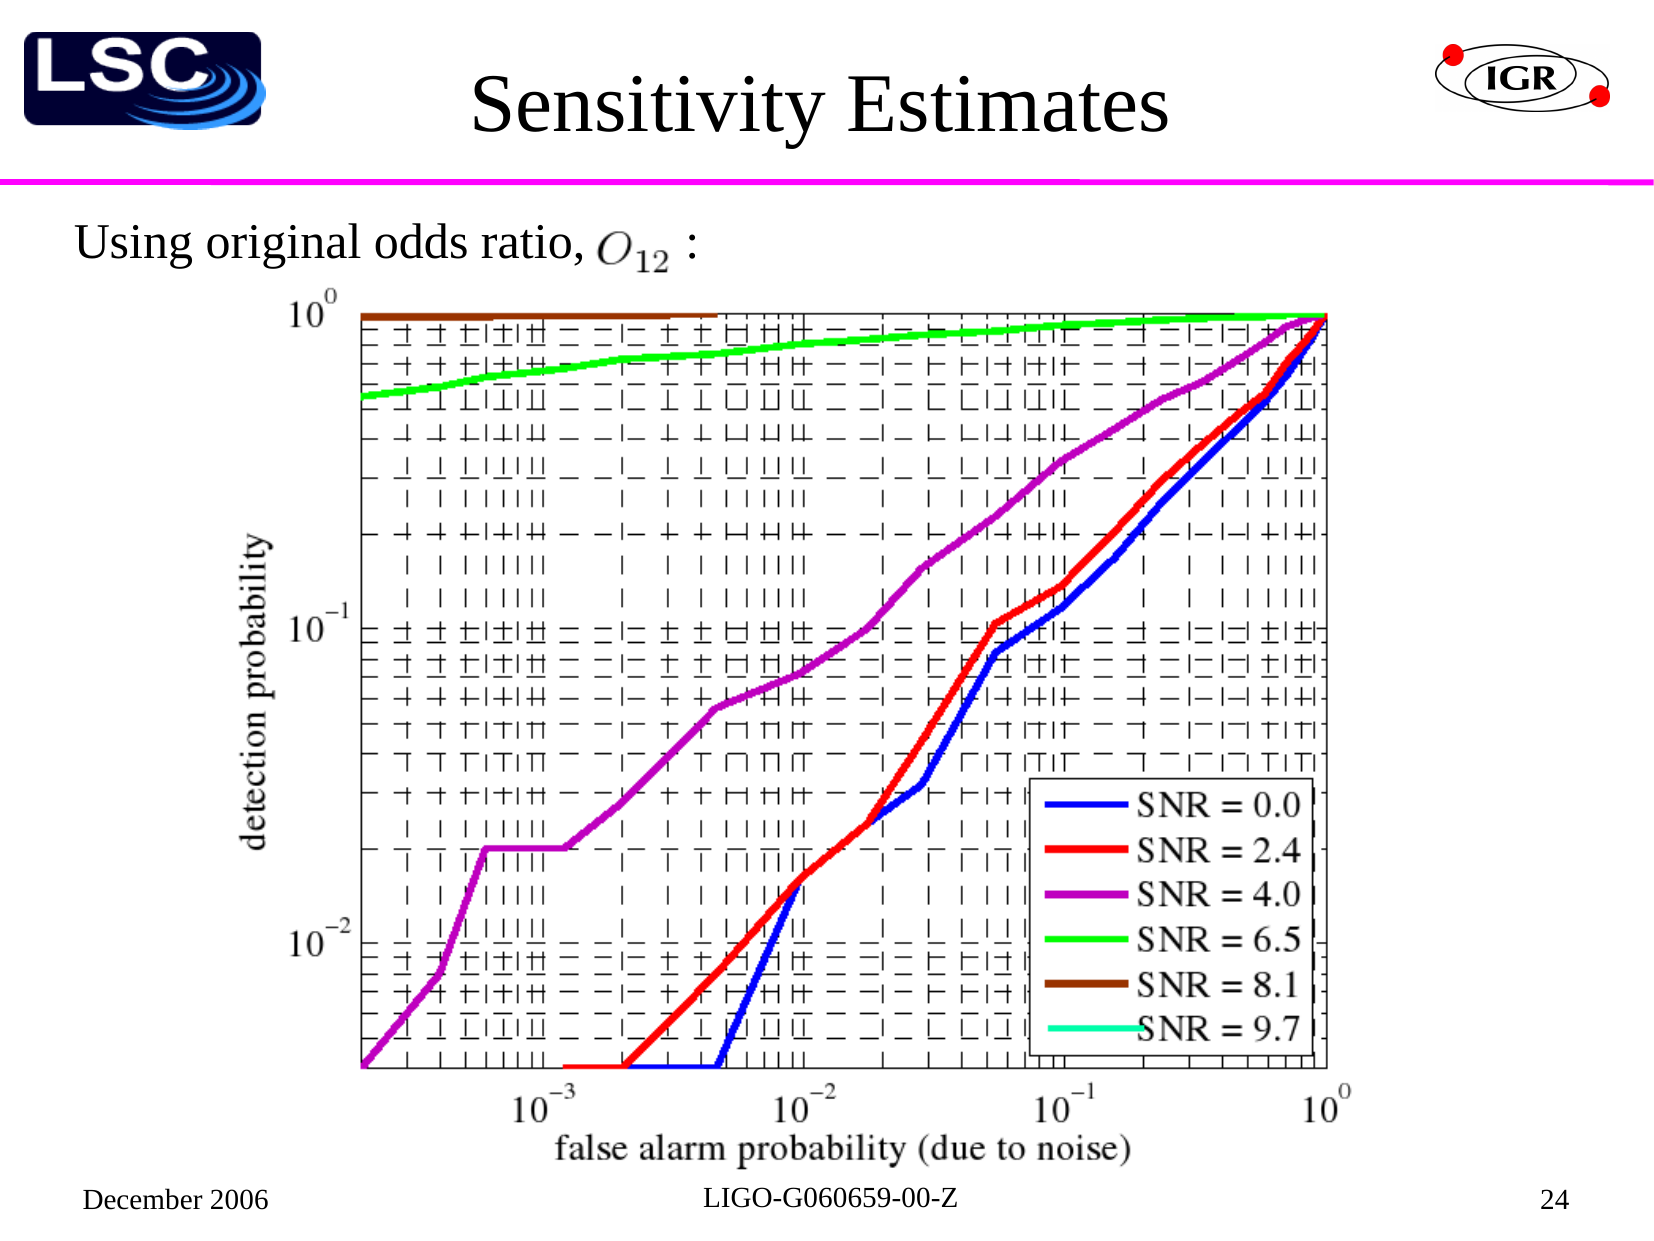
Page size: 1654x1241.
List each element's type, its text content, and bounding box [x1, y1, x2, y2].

picture [24, 32, 76, 130]
picture [1565, 44, 1610, 112]
picture [586, 216, 677, 282]
picture [206, 282, 1369, 1182]
text_box Using original odds ratio, : [59, 206, 827, 283]
title Sensitivity Estimates [76, 0, 1565, 207]
